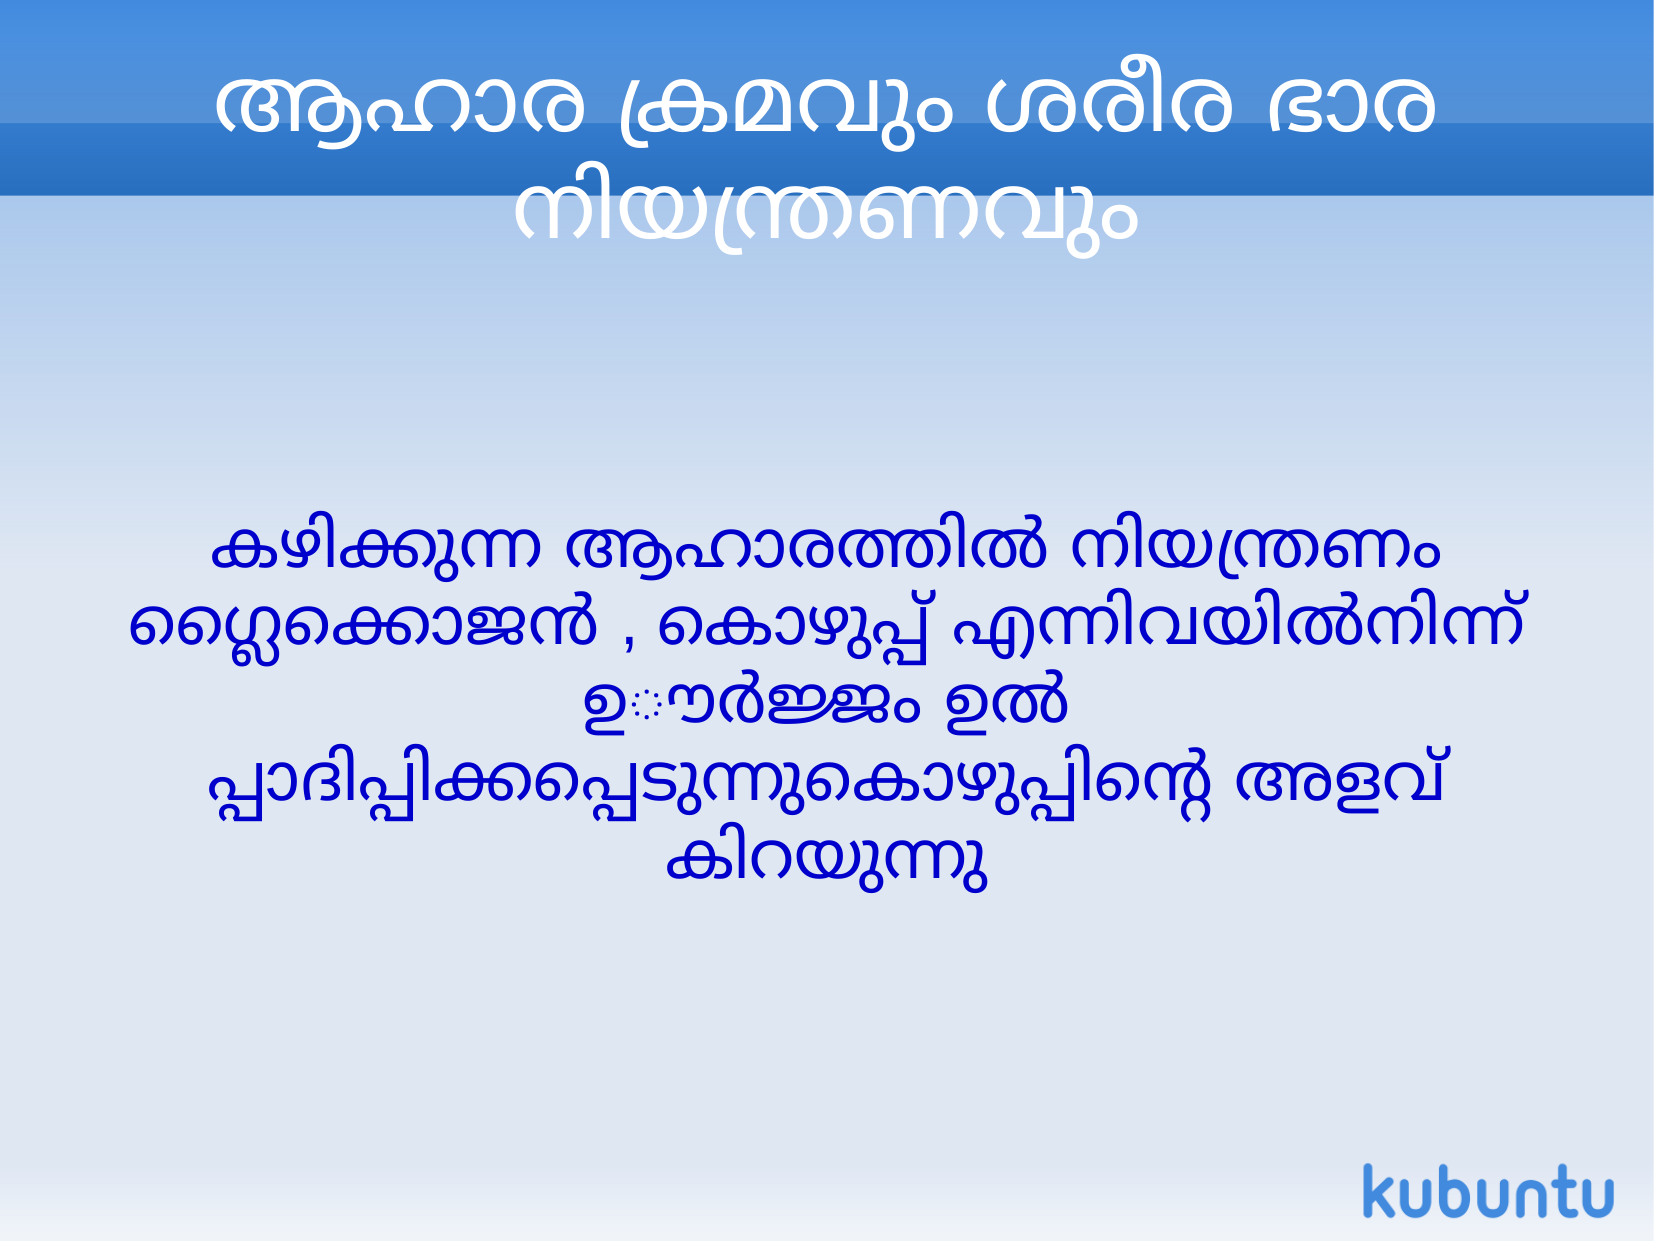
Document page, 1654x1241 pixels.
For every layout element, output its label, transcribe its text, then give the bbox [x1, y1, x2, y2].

subtitle കഴിക്കുന്ന ആഹാരത്തില്‍ നിയന്ത്രണം ഗ്ലൈക്കൊജന്‍ , കൊഴുപ്പ് എന്നിവയില്‍നിന്ന് ഉൗര്‍ജ്ജം ഉല്‍പ്പാദിപ്പിക്കപ്പെടുന്നുകൊഴുപ്പിന്റെ അളവ് കിറയുന്നു [82, 290, 1571, 1109]
picture [0, 0, 1654, 1241]
title ആഹാര ക്രമവും ശരീര ഭാര നിയന്ത്രണവും [82, 45, 1571, 261]
